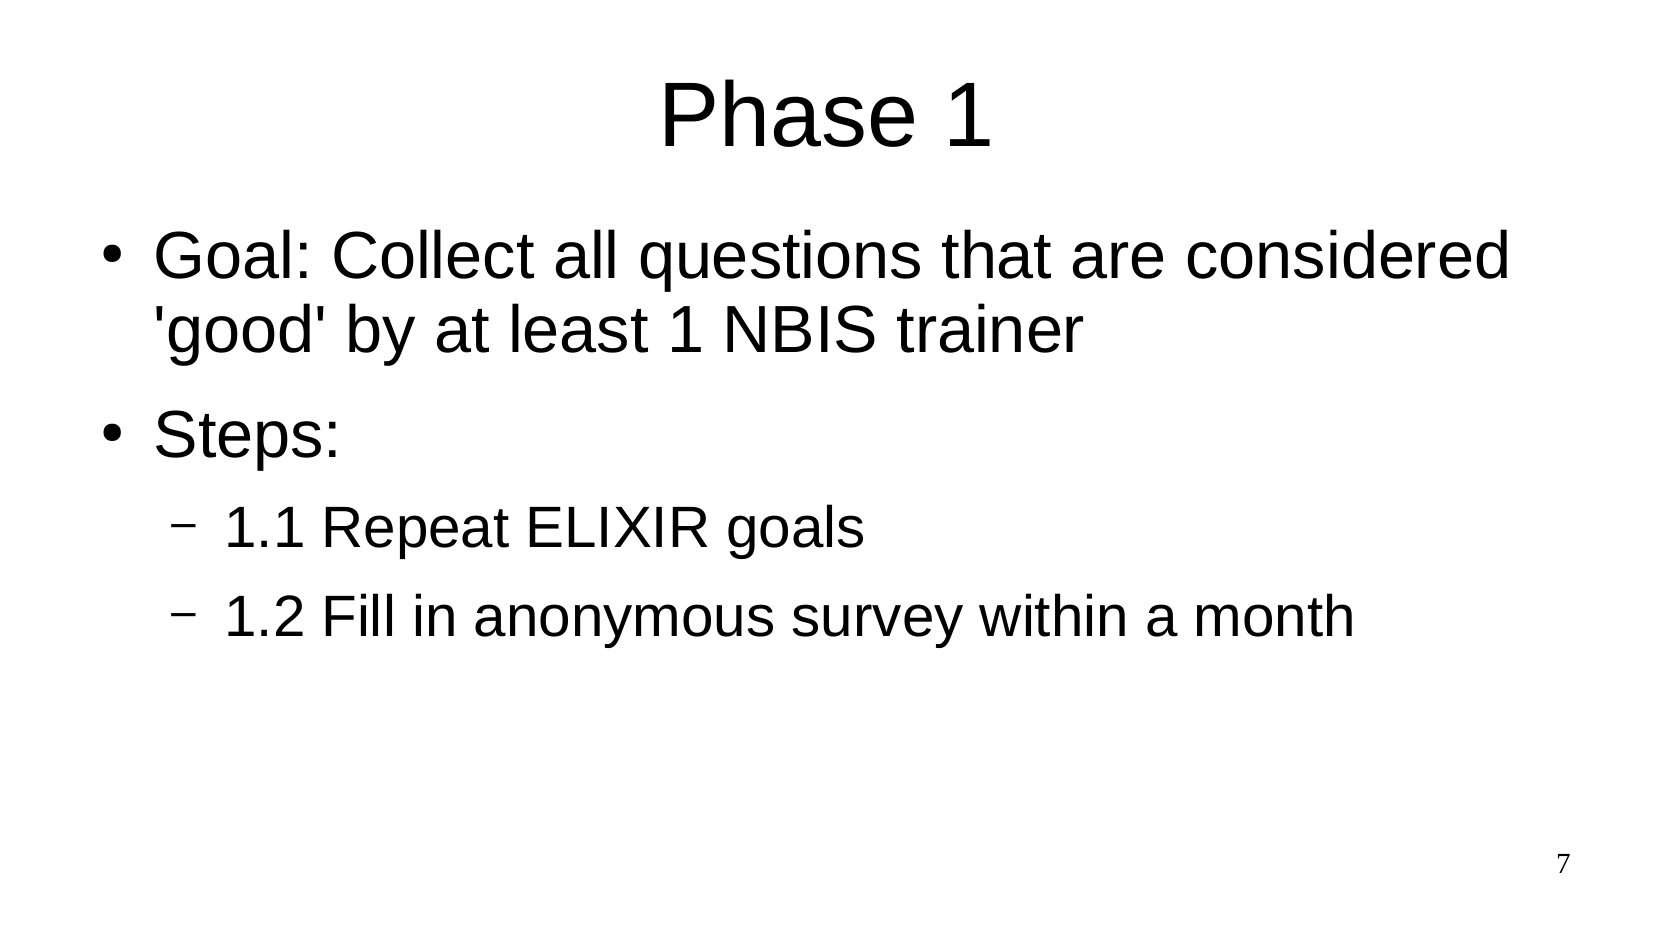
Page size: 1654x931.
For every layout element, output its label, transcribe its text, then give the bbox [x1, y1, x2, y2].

title Phase 1 [82, 37, 1571, 193]
list Goal: Collect all questions that are considered 'good' by at least 1 NBIS trainer Steps: 1.1 Repeat ELIXIR goals 1.2 Fill in anonymous survey within a month [82, 217, 1571, 757]
